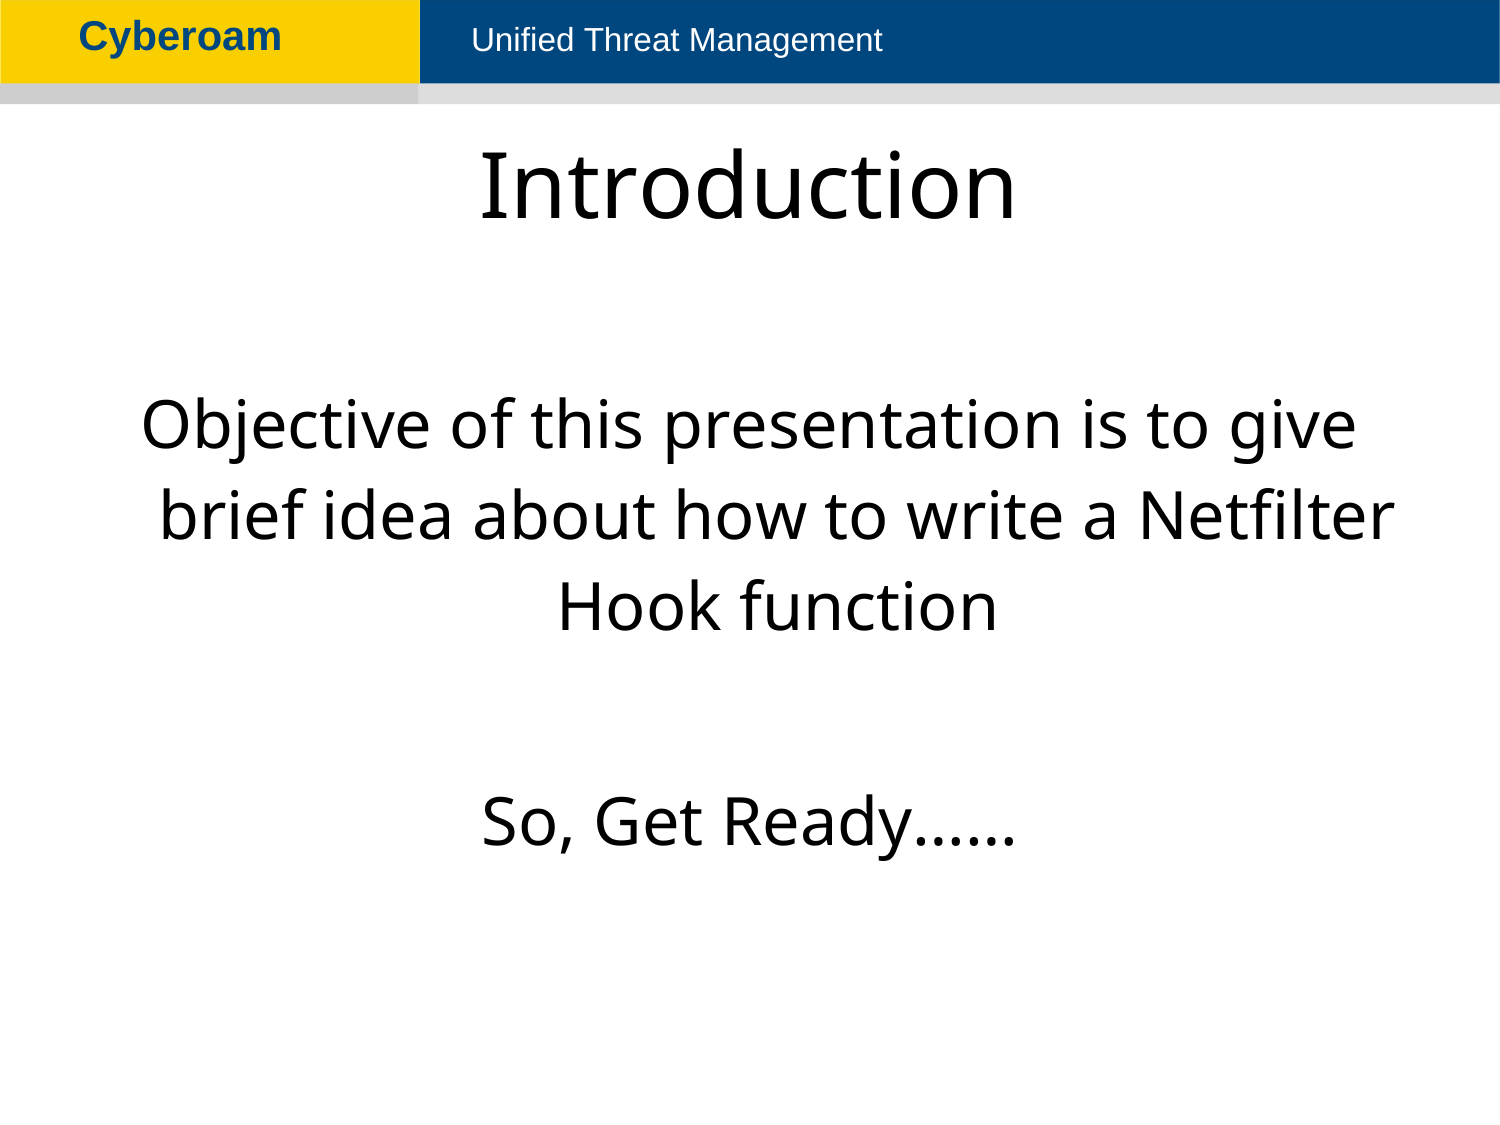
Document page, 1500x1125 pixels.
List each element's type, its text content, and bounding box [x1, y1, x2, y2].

picture [0, 0, 1500, 83]
title Introduction [75, 112, 1426, 240]
list Objective of this presentation is to give brief idea about how to write a Netfilter Hook function So, Get Ready…… [75, 262, 1426, 1006]
